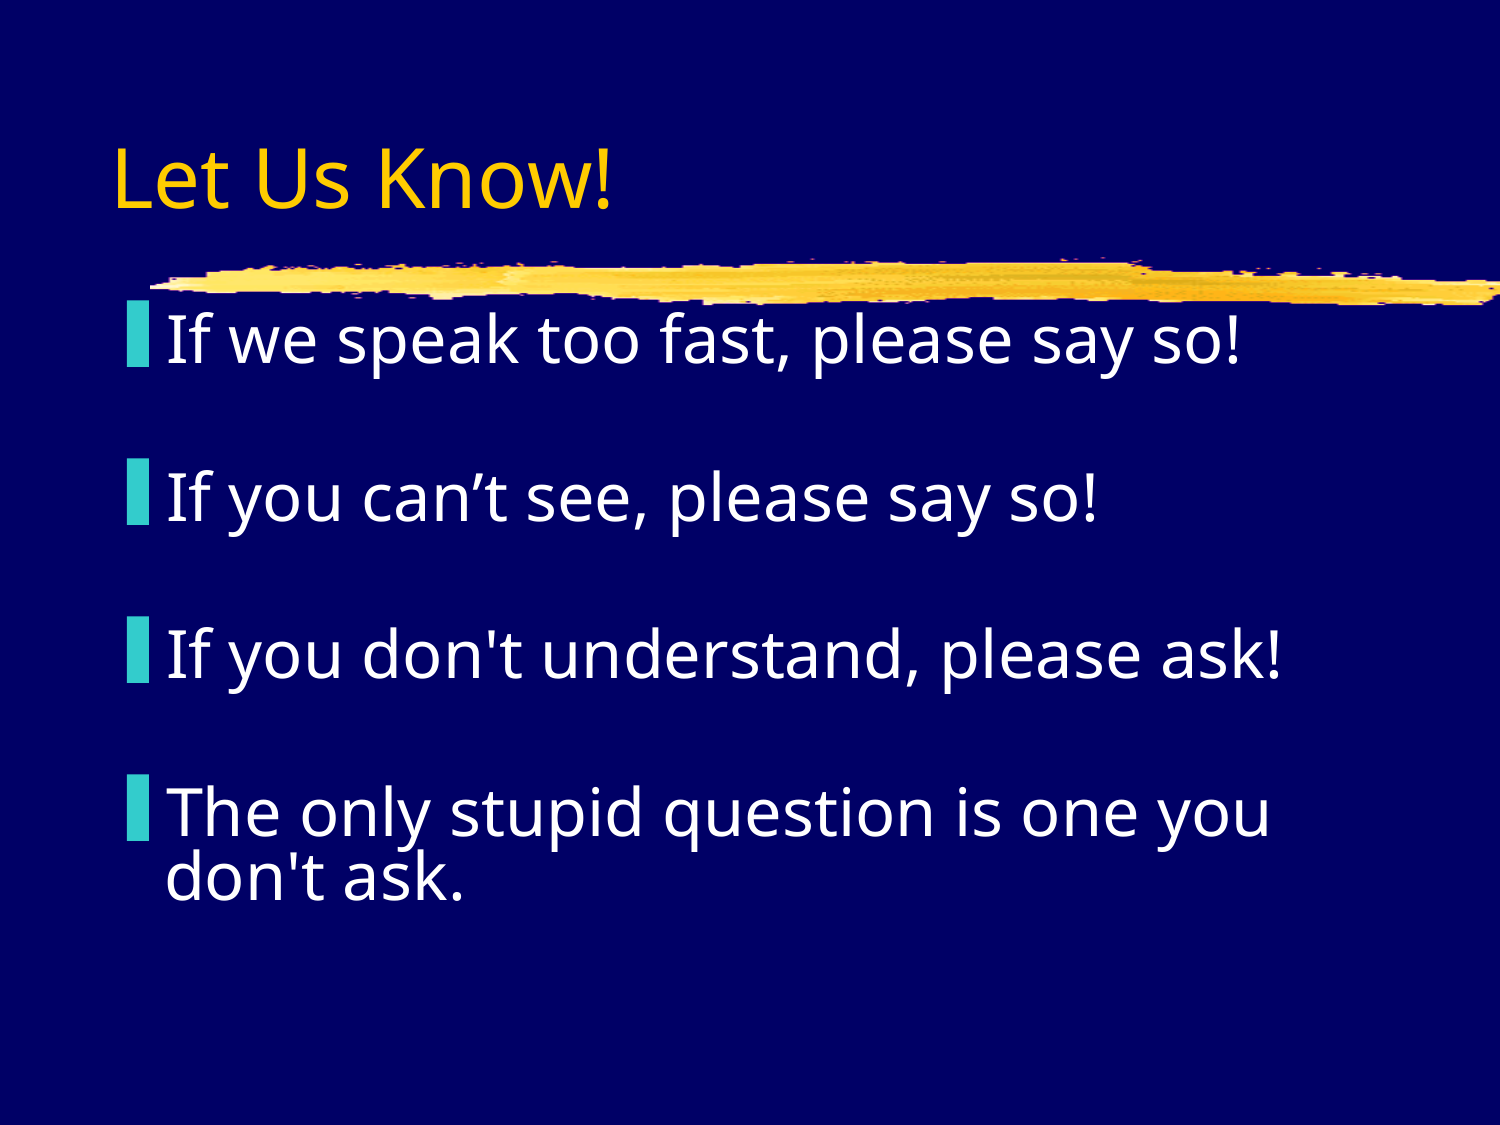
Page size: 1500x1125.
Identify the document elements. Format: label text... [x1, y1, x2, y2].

title Let Us Know! [110, 78, 1391, 297]
picture [150, 252, 1500, 316]
list If we speak too fast, please say so! If you can’t see, please say so! If you don't understand, please ask! The only stupid question is one you don't ask. [110, 312, 1391, 1118]
